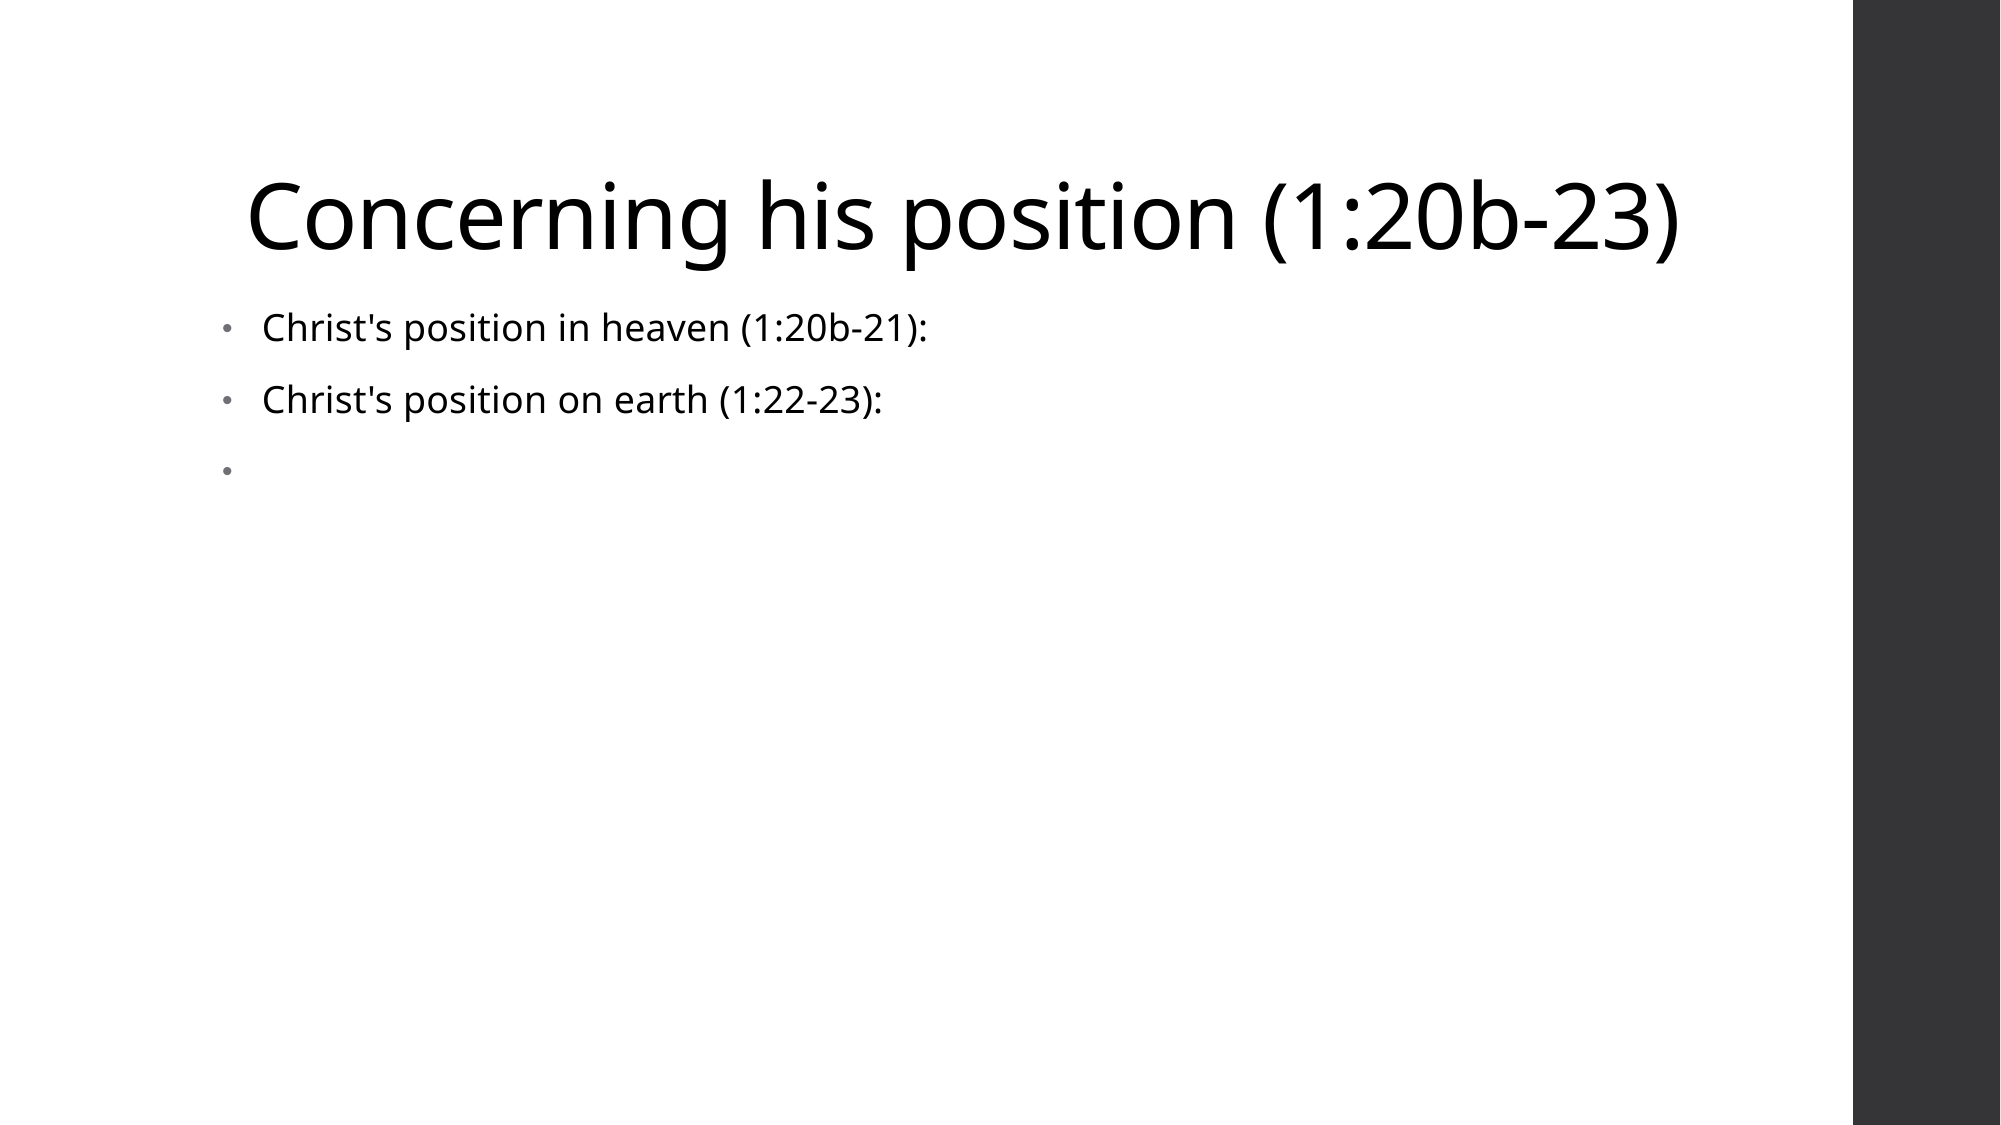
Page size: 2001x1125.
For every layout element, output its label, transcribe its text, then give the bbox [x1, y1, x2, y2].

list Christ's position in heaven (1:20b-21): Christ's position on earth (1:22-23): [206, 299, 1617, 1014]
title Concerning his position (1:20b-23) [206, 60, 1797, 278]
